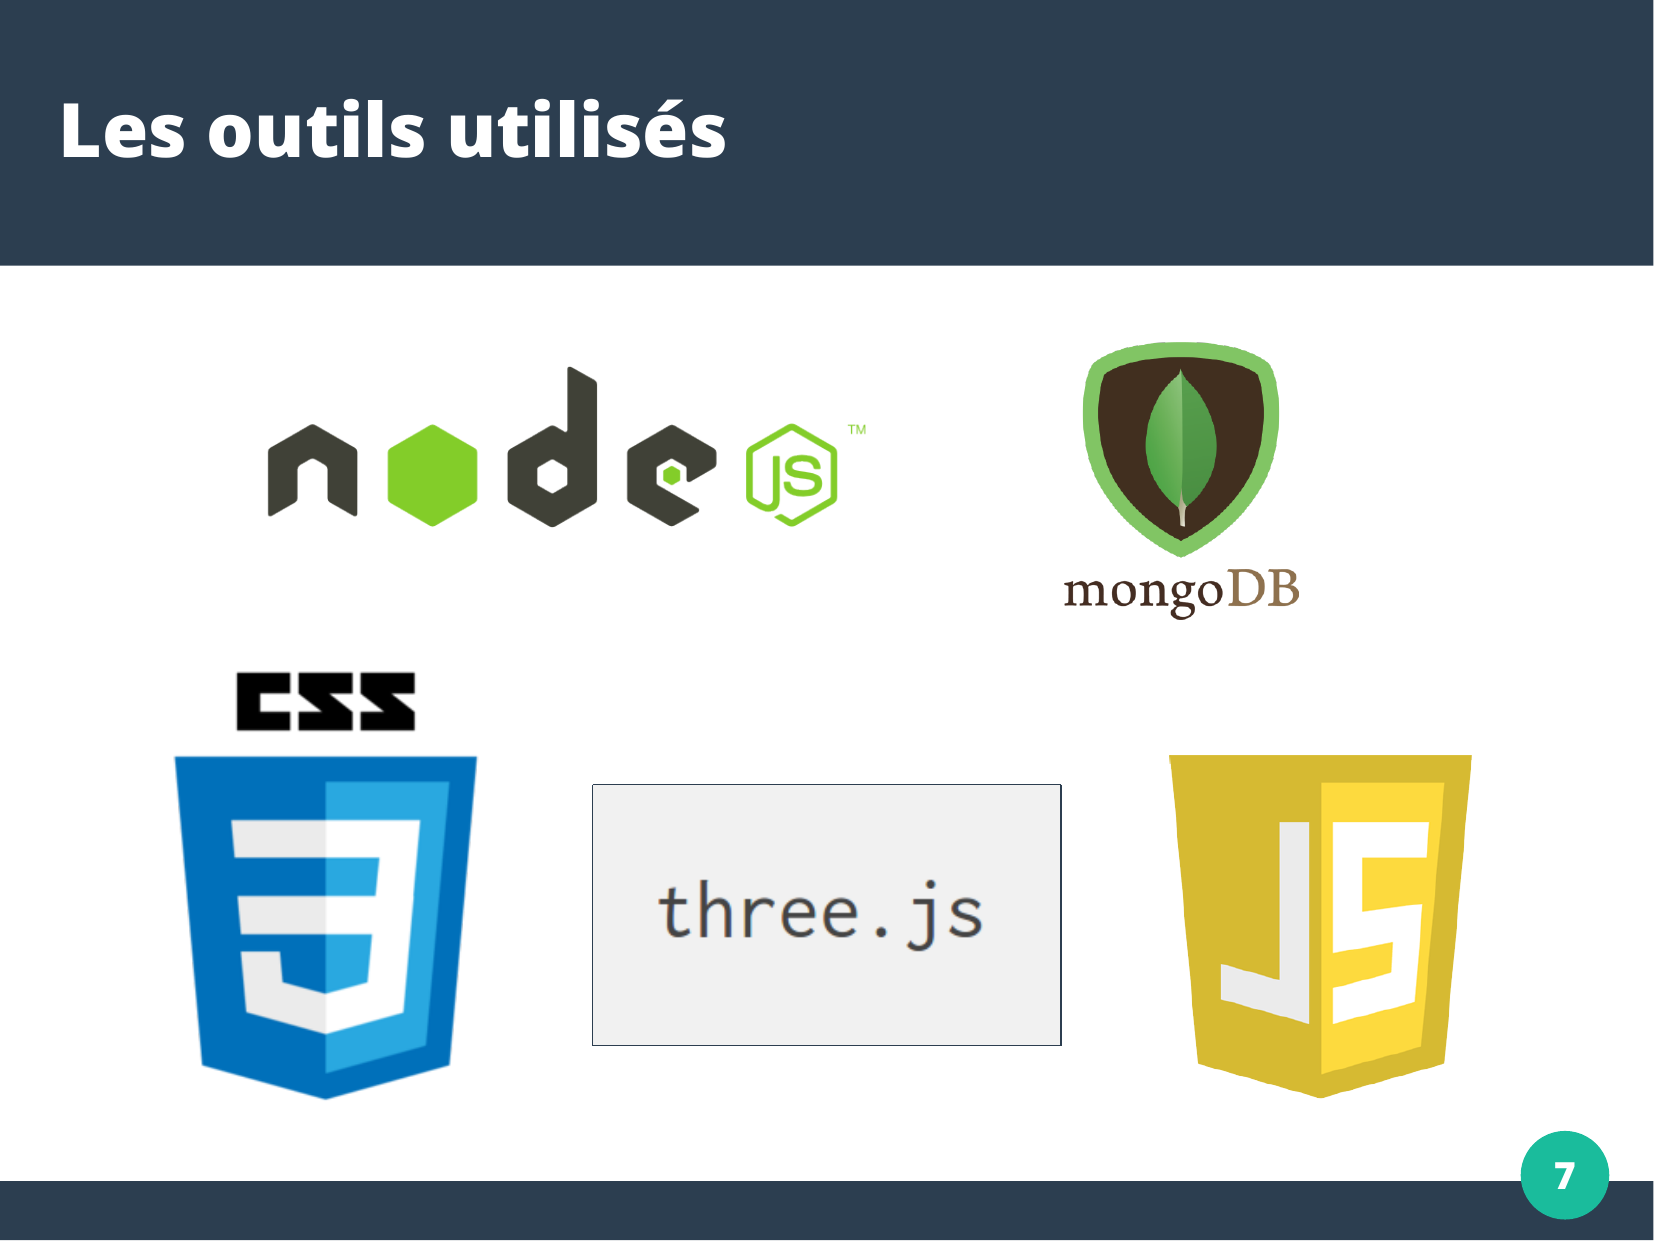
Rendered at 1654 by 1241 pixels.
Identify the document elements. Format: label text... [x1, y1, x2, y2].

picture [593, 785, 1061, 1046]
picture [251, 291, 875, 603]
picture [1169, 755, 1472, 1099]
picture [1027, 301, 1335, 662]
title Les outils utilisés [59, 49, 1595, 207]
picture [171, 661, 480, 1111]
